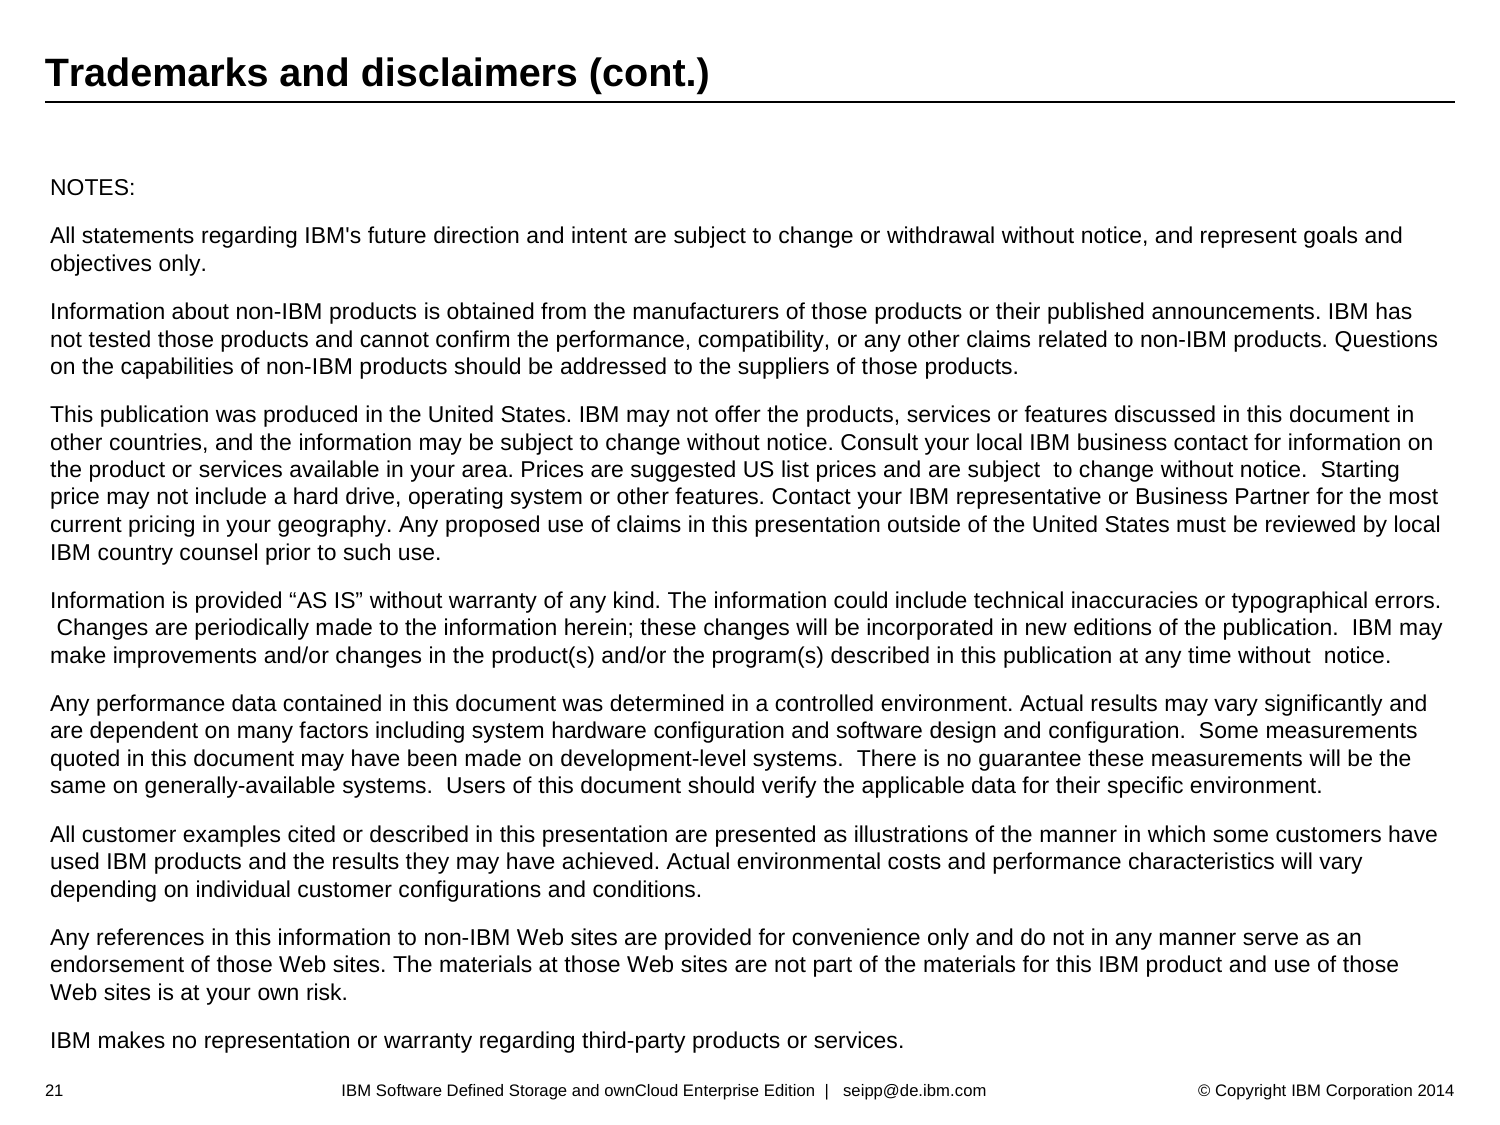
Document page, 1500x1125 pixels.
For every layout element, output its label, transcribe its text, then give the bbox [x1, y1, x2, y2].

title Trademarks and disclaimers (cont.) [29, 44, 1455, 99]
list NOTES: All statements regarding IBM's future direction and intent are subject to change or withdrawal without notice, and represent goals and objectives only. Information about non-IBM products is obtained from the manufacturers of those products or their published announcements. IBM has not tested those products and cannot confirm the performance, compatibility, or any other claims related to non-IBM products. Questions on the capabilities of non-IBM products should be addressed to the suppliers of those products. This publication was produced in the United States. IBM may not offer the products, services or features discussed in this document in other countries, and the information may be subject to change without notice. Consult your local IBM business contact for information on the product or services available in your area. Prices are suggested US list prices and are subject to change without notice. Starting price may not include a hard drive, operating system or other features. Contact your IBM representative or Business Partner for the most current pricing in your geography. Any proposed use of claims in this presentation outside of the United States must be reviewed by local IBM country counsel prior to such use. Information is provided “AS IS” without warranty of any kind. The information could include technical inaccuracies or typographical errors. Changes are periodically made to the information herein; these changes will be incorporated in new editions of the publication. IBM may make improvements and/or changes in the product(s) and/or the program(s) described in this publication at any time without notice. Any performance data contained in this document was determined in a controlled environment. Actual results may vary significantly and are dependent on many factors including system hardware configuration and software design and configuration. Some measurements quoted in this document may have been made on development-level systems. There is no guarantee these measurements will be the same on generally-available systems. Users of this document should verify the applicable data for their specific environment. All customer examples cited or described in this presentation are presented as illustrations of the manner in which some customers have used IBM products and the results they may have achieved. Actual environmental costs and performance characteristics will vary depending on individual customer configurations and conditions. Any references in this information to non-IBM Web sites are provided for convenience only and do not in any manner serve as an endorsement of those Web sites. The materials at those Web sites are not part of the materials for this IBM product and use of those Web sites is at your own risk. IBM makes no representation or warranty regarding third-party products or services. [35, 164, 1461, 1061]
